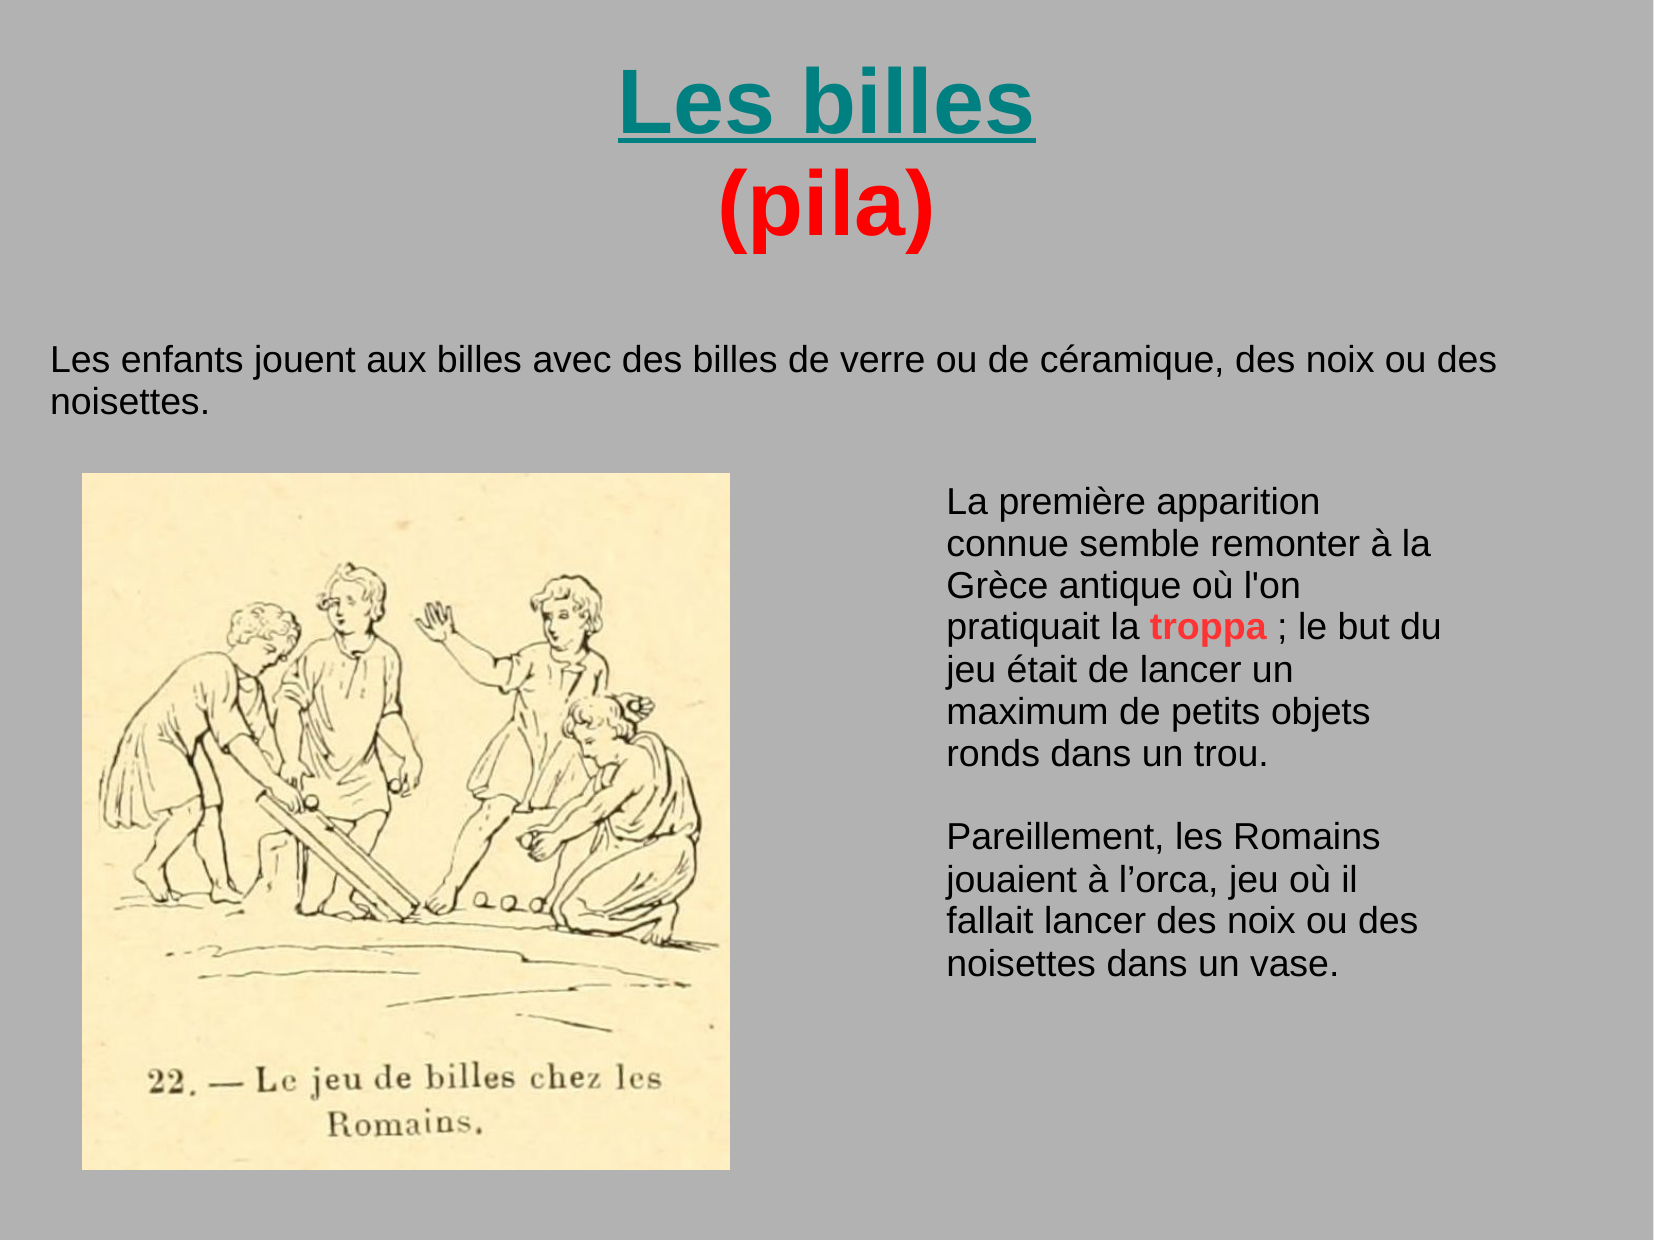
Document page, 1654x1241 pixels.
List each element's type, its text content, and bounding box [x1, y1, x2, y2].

picture [82, 473, 730, 1170]
text_box Les enfants jouent aux billes avec des billes de verre ou de céramique, des noix ou des noisettes. [35, 330, 1595, 430]
text_box La première apparition connue semble remonter à la Grèce antique où l'on pratiquait la troppa ; le but du jeu était de lancer un maximum de petits objets ronds dans un trou. Pareillement, les Romains jouaient à l’orca, jeu où il fallait lancer des noix ou des noisettes dans un vase. [931, 472, 1465, 994]
title Les billes (pila) [82, 49, 1571, 257]
